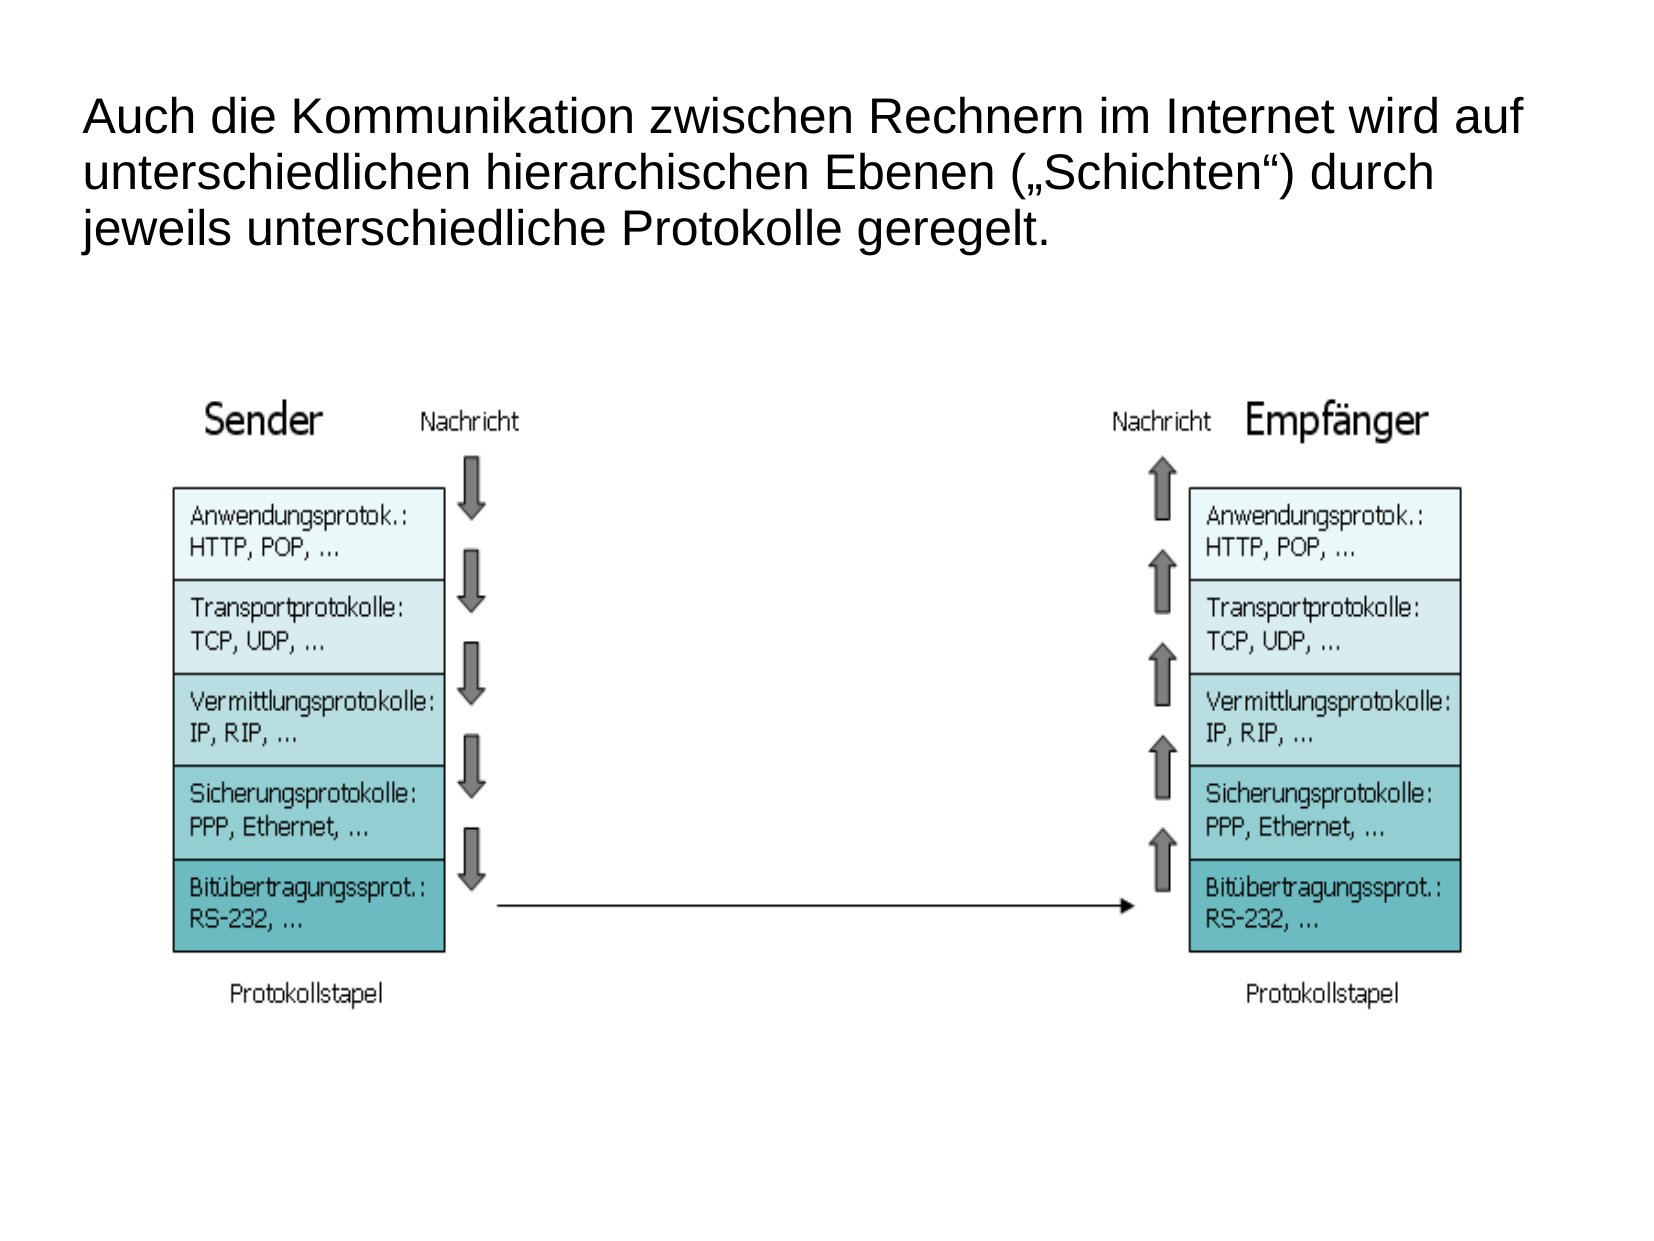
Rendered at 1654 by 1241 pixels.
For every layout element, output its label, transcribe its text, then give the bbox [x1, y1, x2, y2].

title Auch die Kommunikation zwischen Rechnern im Internet wird auf unterschiedlichen hierarchischen Ebenen („Schichten“) durch jeweils unterschiedliche Protokolle geregelt. [82, 60, 1571, 284]
picture [153, 377, 1484, 1020]
